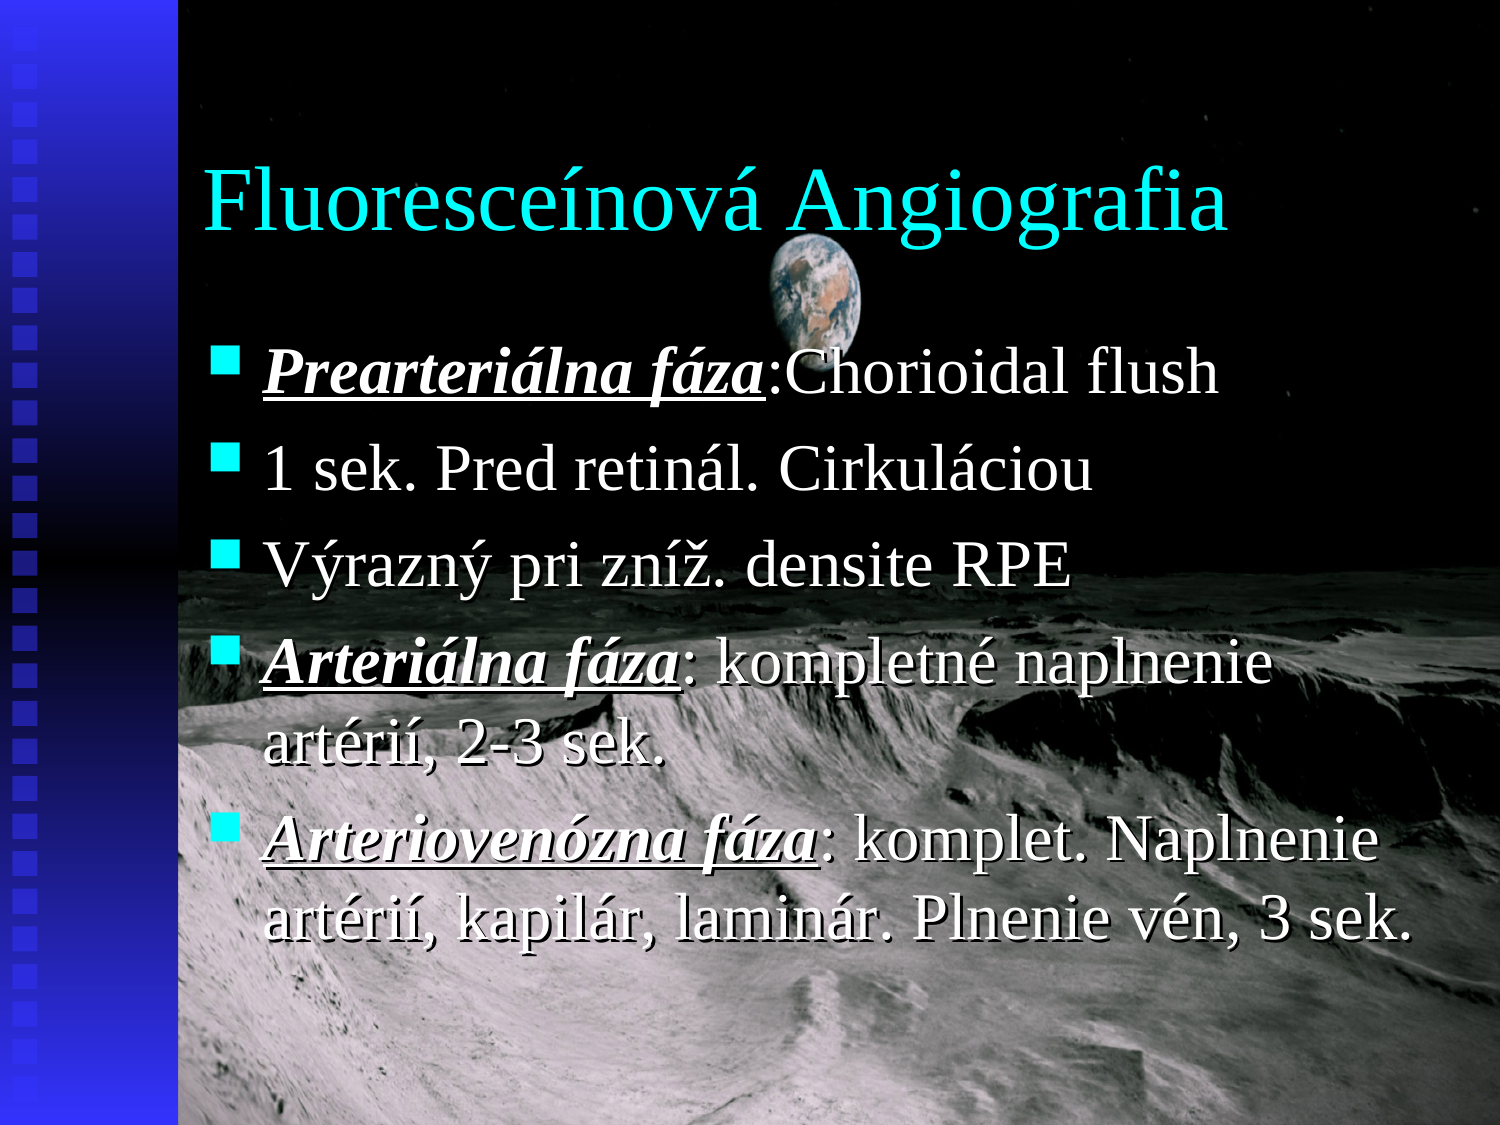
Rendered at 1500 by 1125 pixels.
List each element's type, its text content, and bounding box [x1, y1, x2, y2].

picture [0, 0, 1500, 1125]
title Fluoresceínová Angiografia [187, 99, 1463, 288]
list Prearteriálna fáza:Chorioidal flush 1 sek. Pred retinál. Cirkuláciou Výrazný pri zníž. densite RPE Arteriálna fáza: kompletné naplnenie artérií, 2-3 sek. Arteriovenózna fáza: komplet. Naplnenie artérií, kapilár, laminár. Plnenie vén, 3 sek. [191, 319, 1467, 995]
